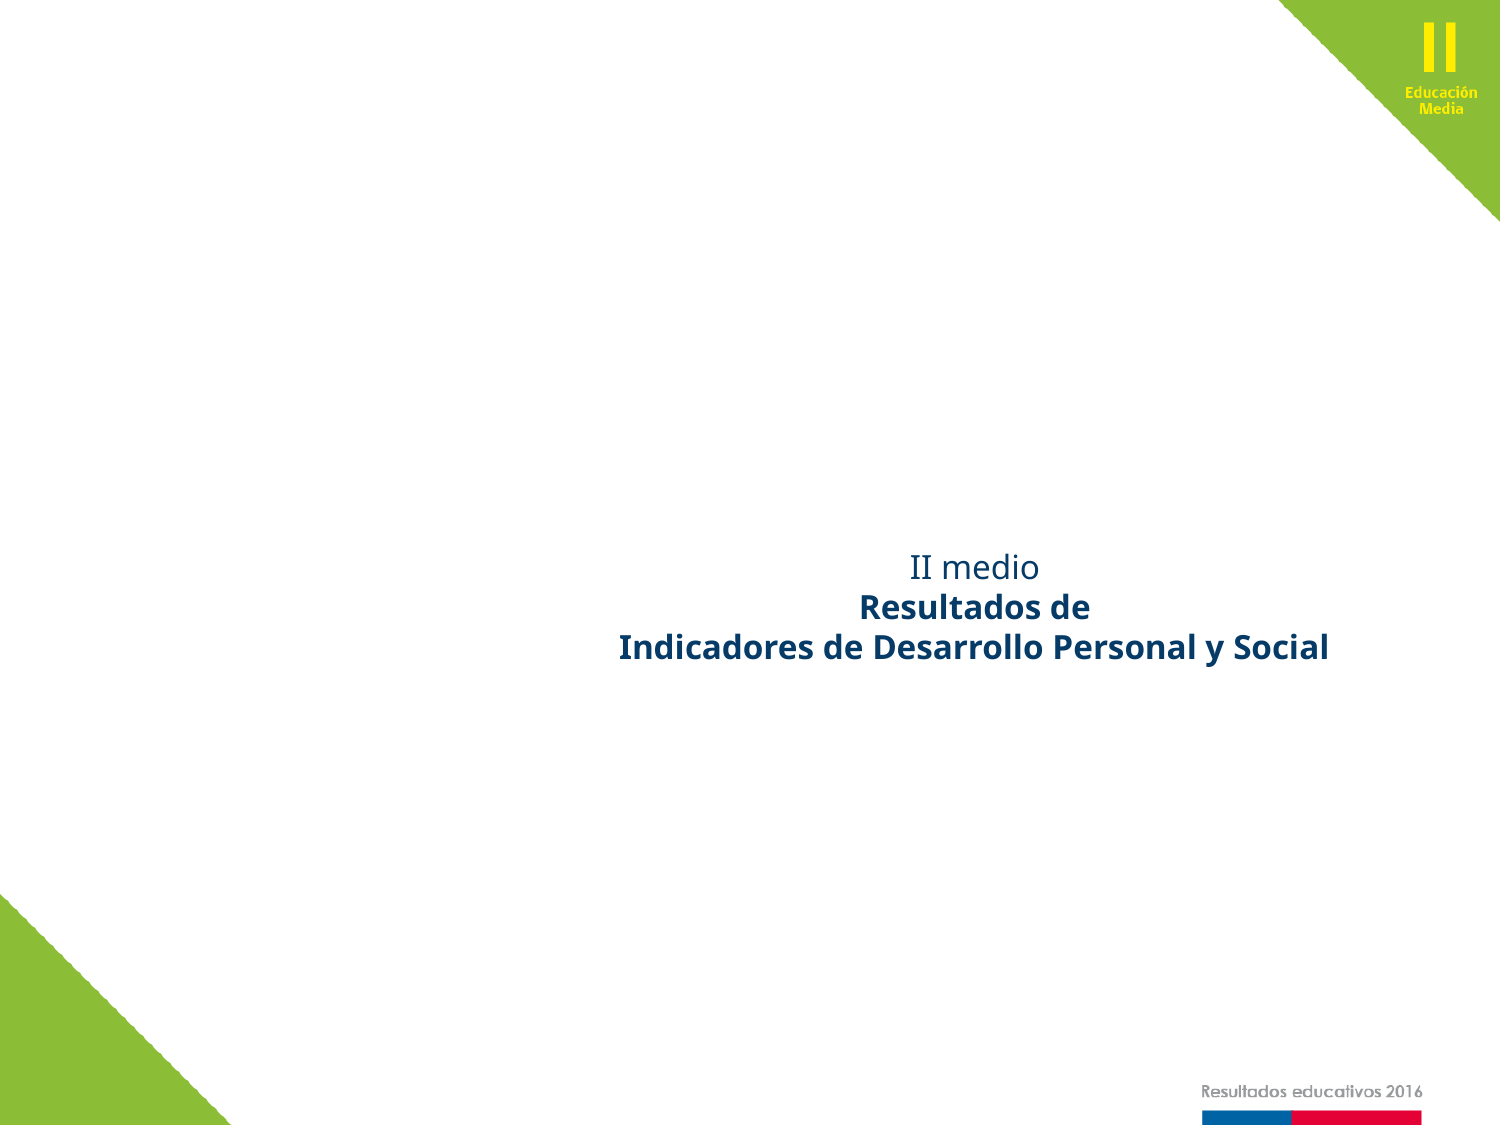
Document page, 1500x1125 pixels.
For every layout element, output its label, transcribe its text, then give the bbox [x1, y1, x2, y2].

text_box II medio Resultados de Indicadores de Desarrollo Personal y Social [572, 538, 1377, 676]
picture [0, 0, 1500, 1125]
